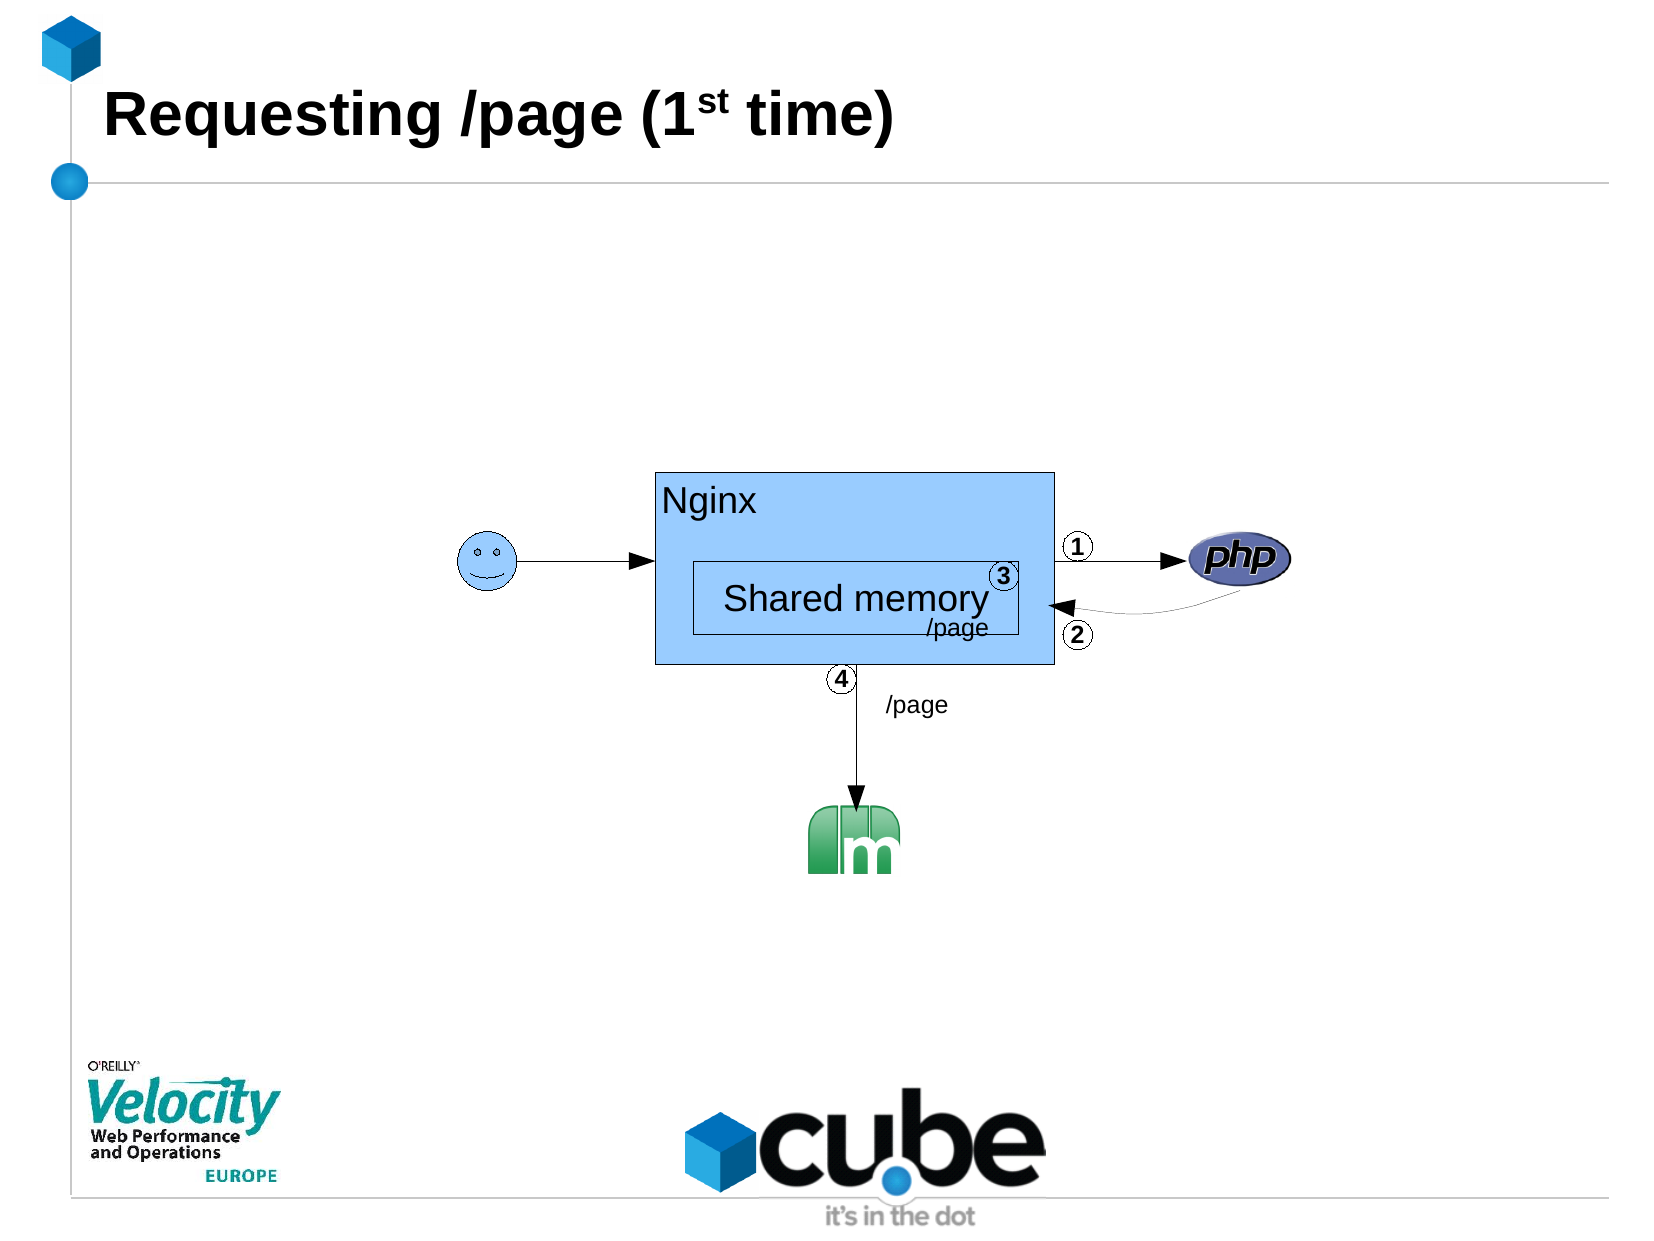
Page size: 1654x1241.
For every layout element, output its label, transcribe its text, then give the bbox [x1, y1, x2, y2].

title Requesting /page (1st time) [103, 49, 1551, 178]
text_box Shared memory [693, 561, 1019, 635]
text_box 1 [1062, 531, 1093, 562]
picture [807, 804, 901, 877]
text_box /page [871, 683, 964, 727]
text_box /page [911, 606, 1004, 650]
text_box 4 [826, 664, 857, 694]
picture [1184, 519, 1295, 598]
text_box Nginx [646, 472, 772, 530]
text_box 3 [989, 561, 1019, 591]
text_box [457, 531, 517, 591]
text_box 2 [1062, 620, 1093, 650]
text_box [655, 472, 1055, 665]
picture [88, 1061, 281, 1182]
